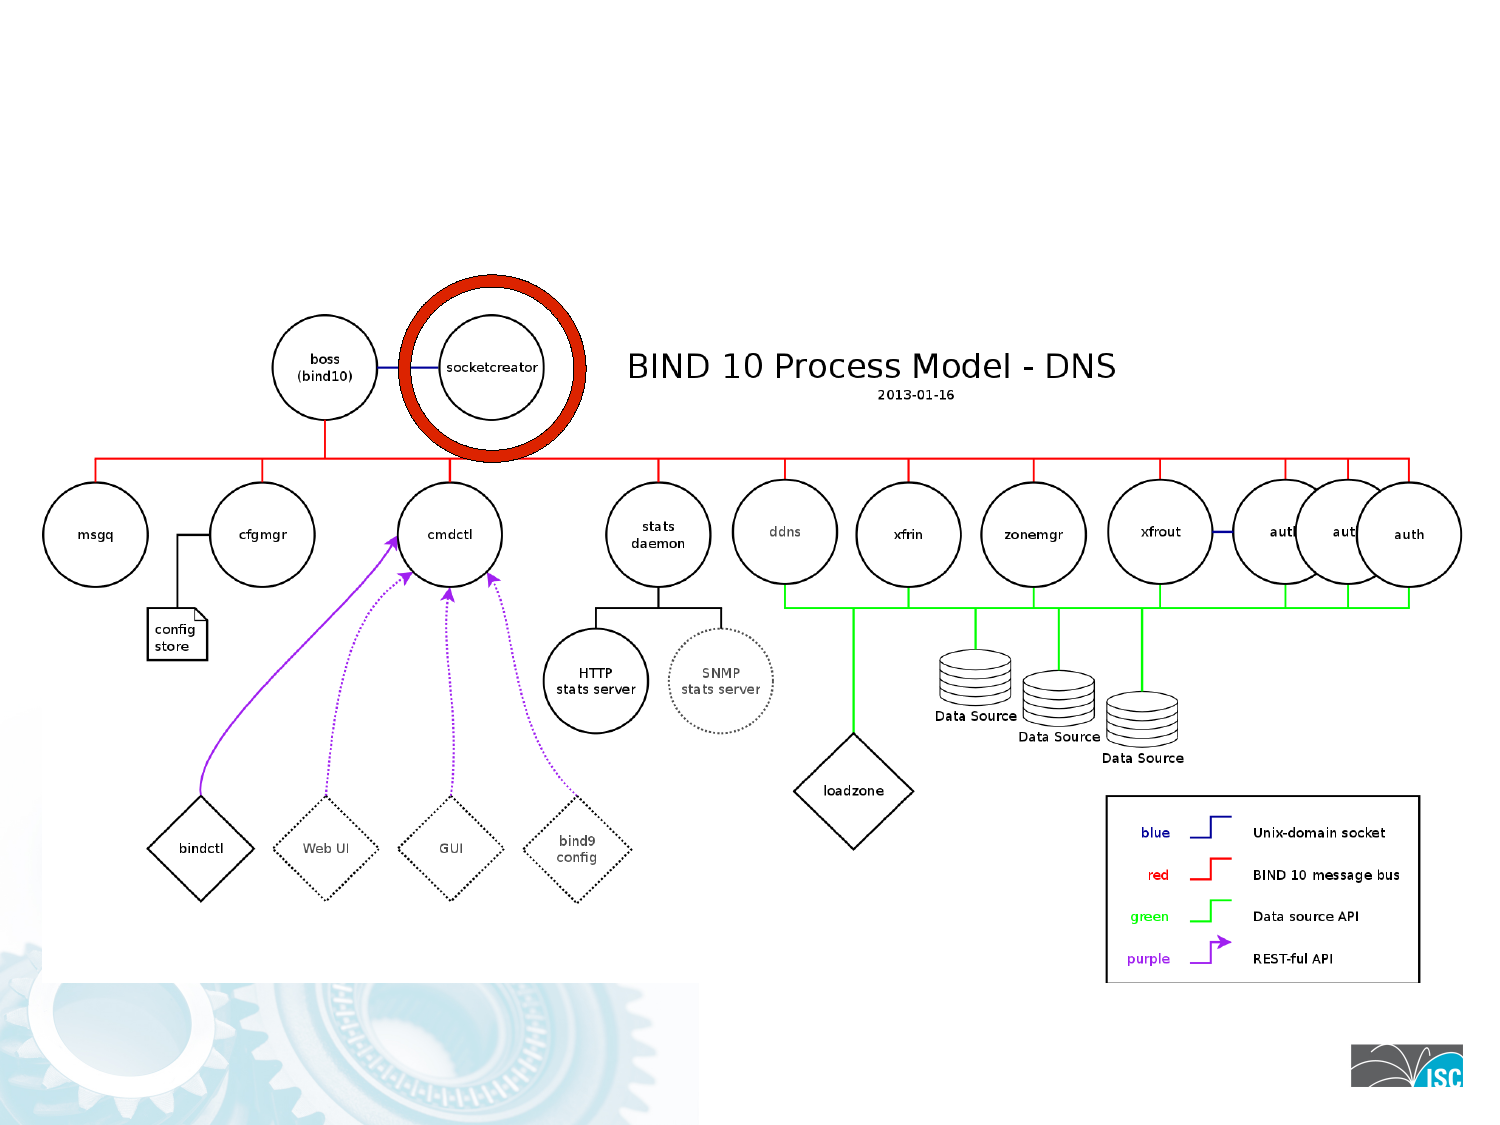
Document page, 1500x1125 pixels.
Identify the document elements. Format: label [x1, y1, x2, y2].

text_box [398, 274, 587, 463]
picture [0, 0, 1500, 1125]
